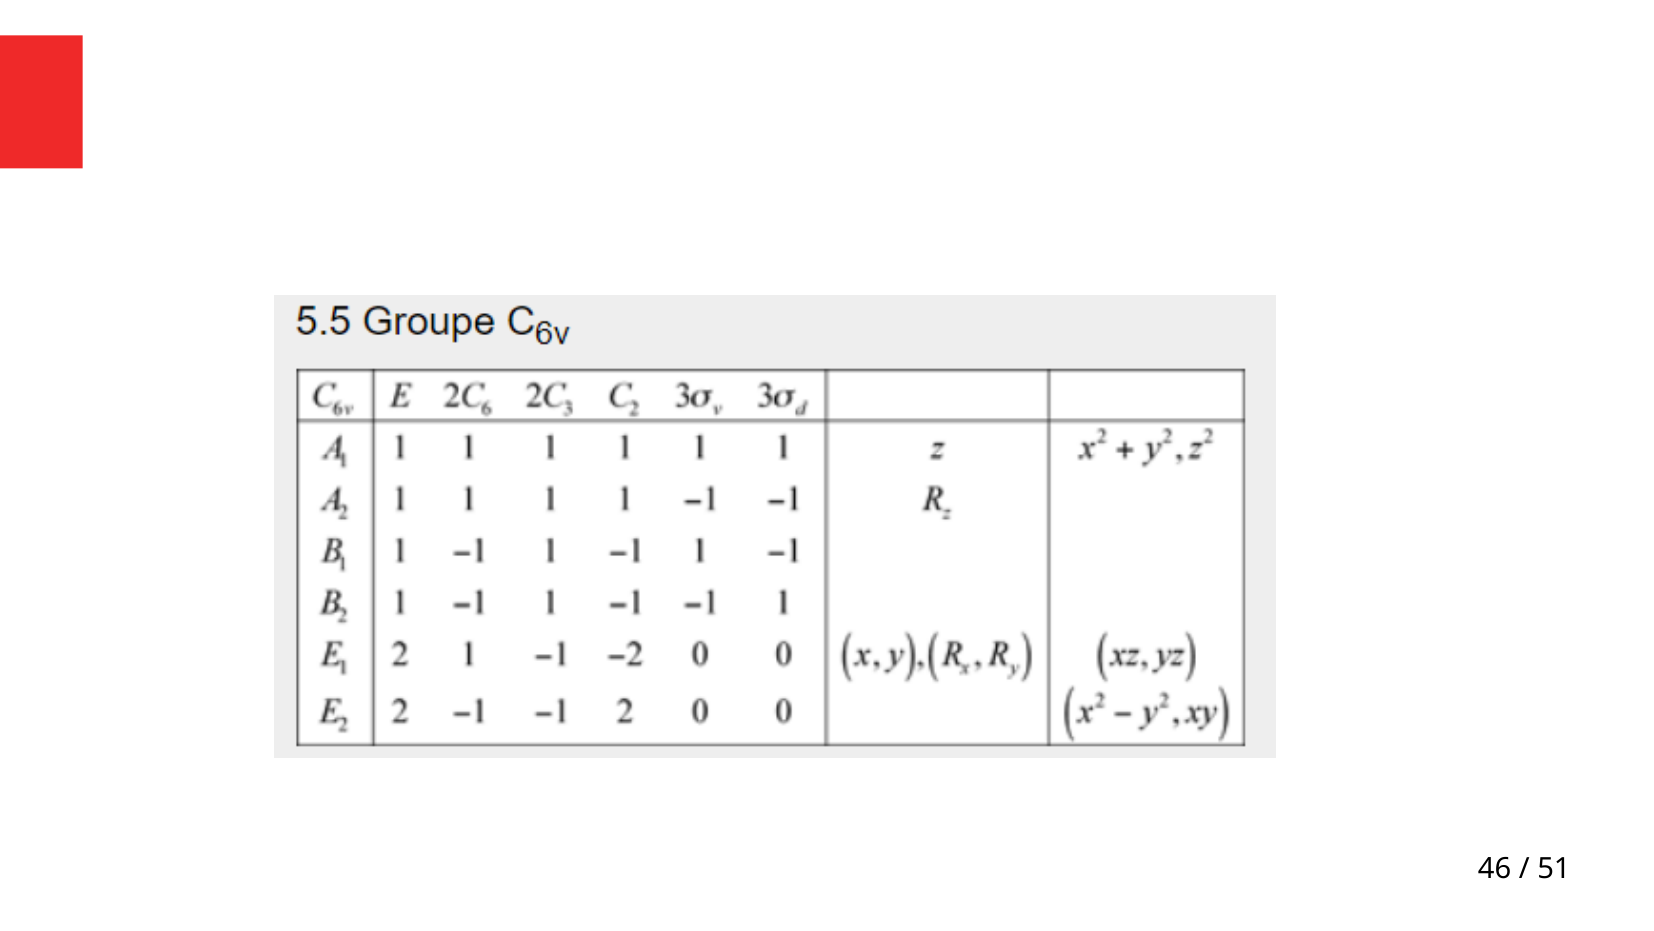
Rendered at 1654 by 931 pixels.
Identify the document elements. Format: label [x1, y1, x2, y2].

picture [274, 295, 1276, 758]
